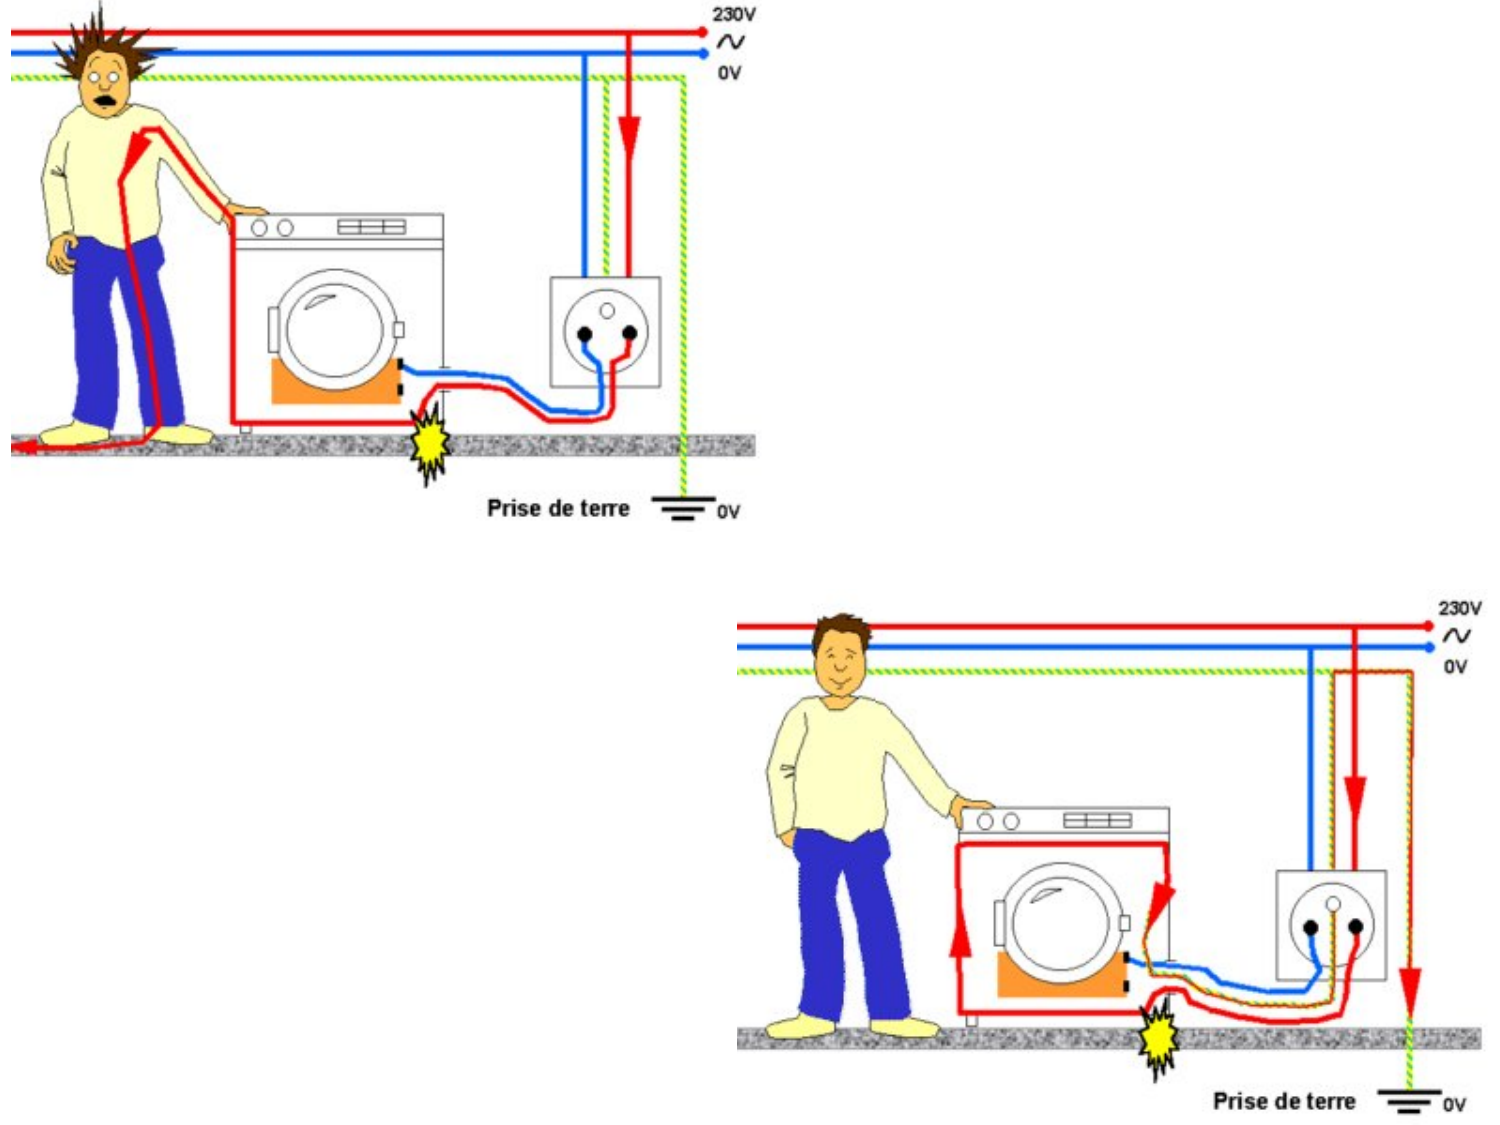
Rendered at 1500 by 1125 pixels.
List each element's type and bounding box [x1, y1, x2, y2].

picture [11, 0, 775, 532]
picture [737, 589, 1500, 1125]
